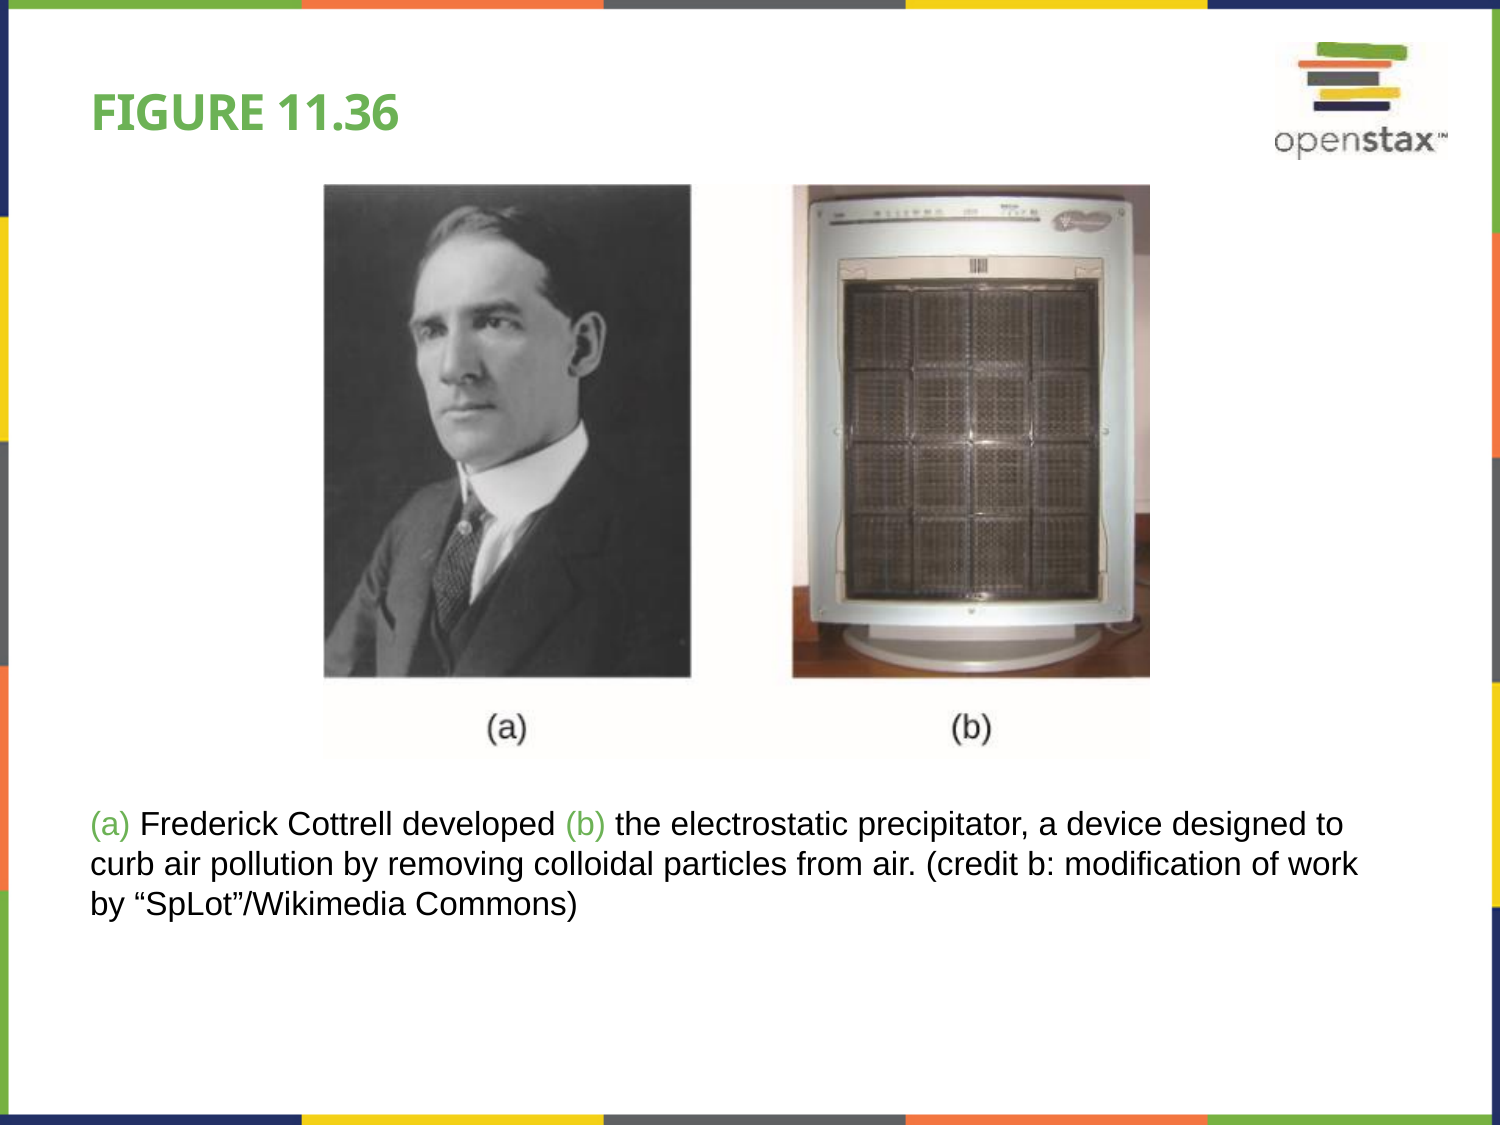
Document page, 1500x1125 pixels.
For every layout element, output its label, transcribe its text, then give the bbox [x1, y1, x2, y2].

title Figure 11.36 [75, 39, 1398, 148]
list (a) Frederick Cottrell developed (b) the electrostatic precipitator, a device designed to curb air pollution by removing colloidal particles from air. (credit b: modification of work by “SpLot”/Wikimedia Commons) [75, 794, 1398, 986]
picture [0, 0, 1500, 1125]
